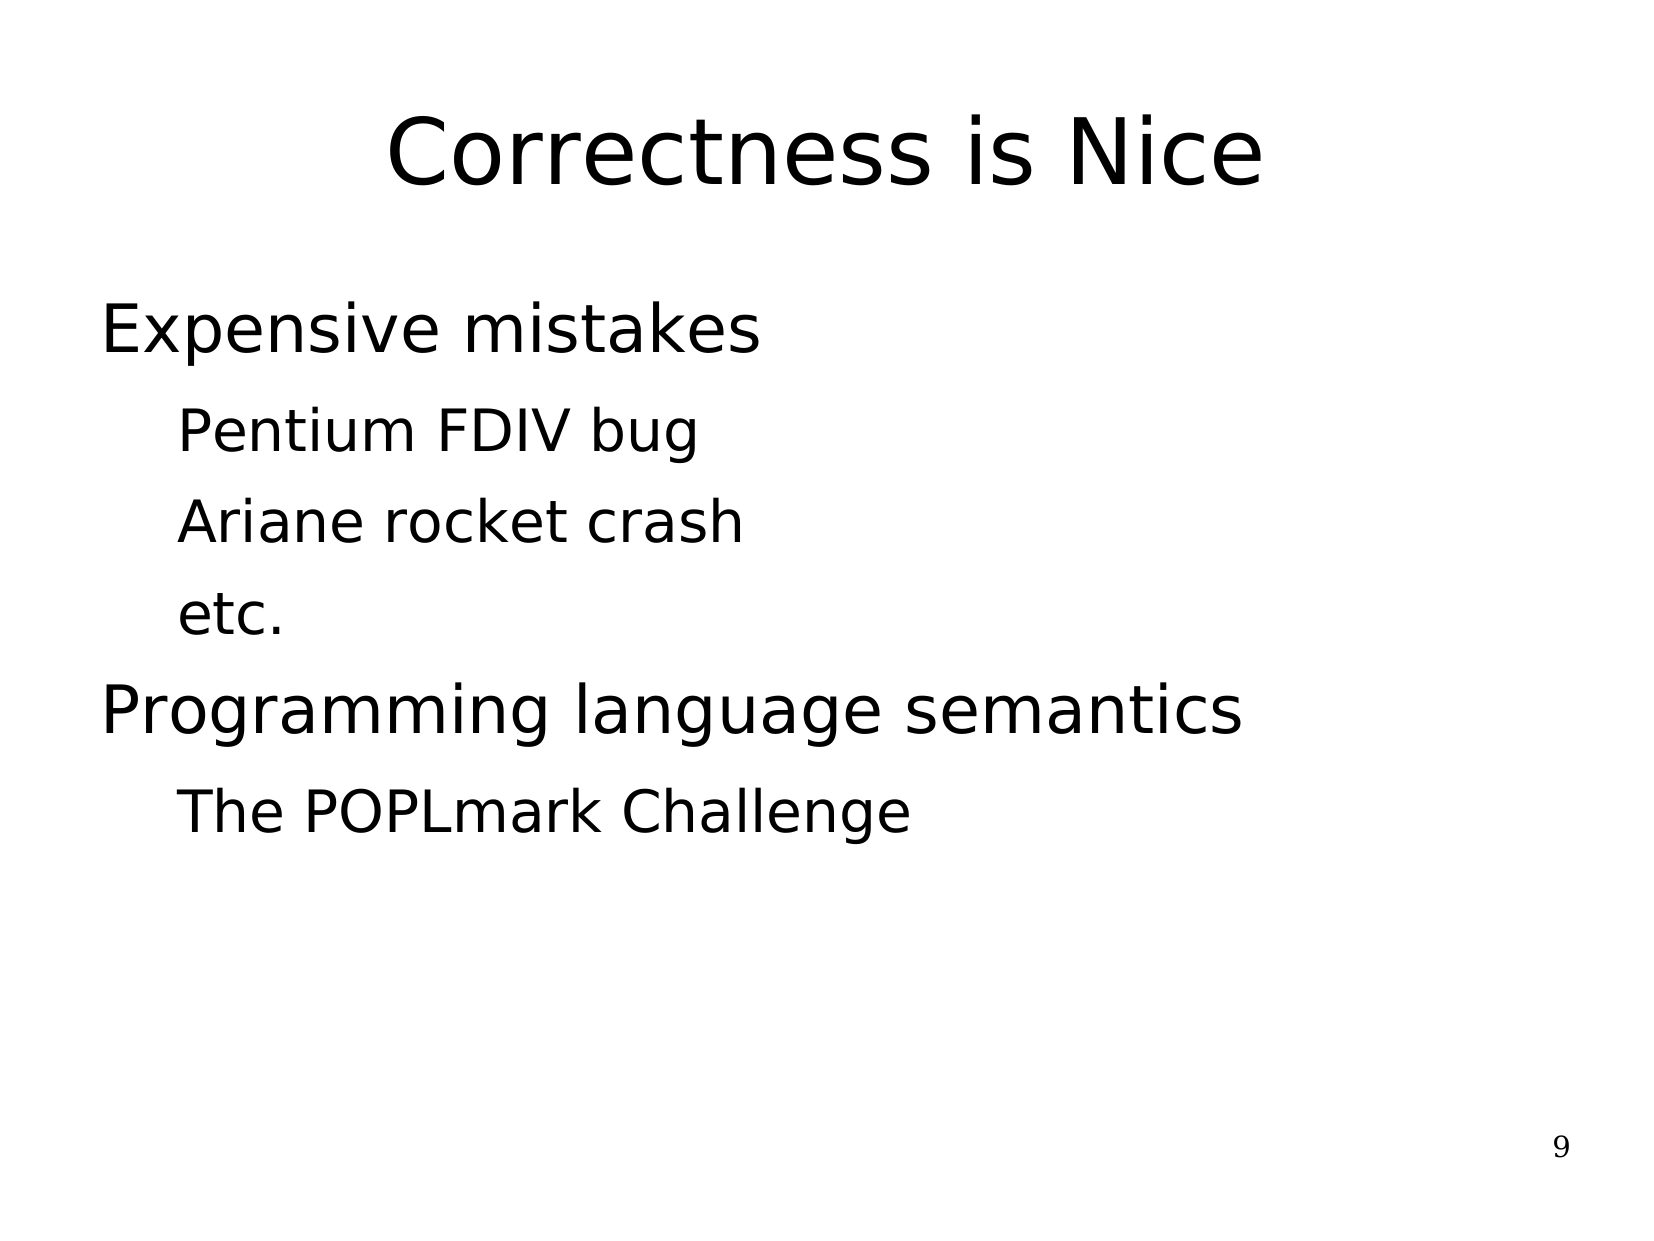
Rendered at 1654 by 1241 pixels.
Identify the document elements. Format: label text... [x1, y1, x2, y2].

title Correctness is Nice [82, 49, 1571, 257]
list Expensive mistakes Pentium FDIV bug Ariane rocket crash etc. Programming language semantics The POPLmark Challenge [82, 290, 1571, 1109]
